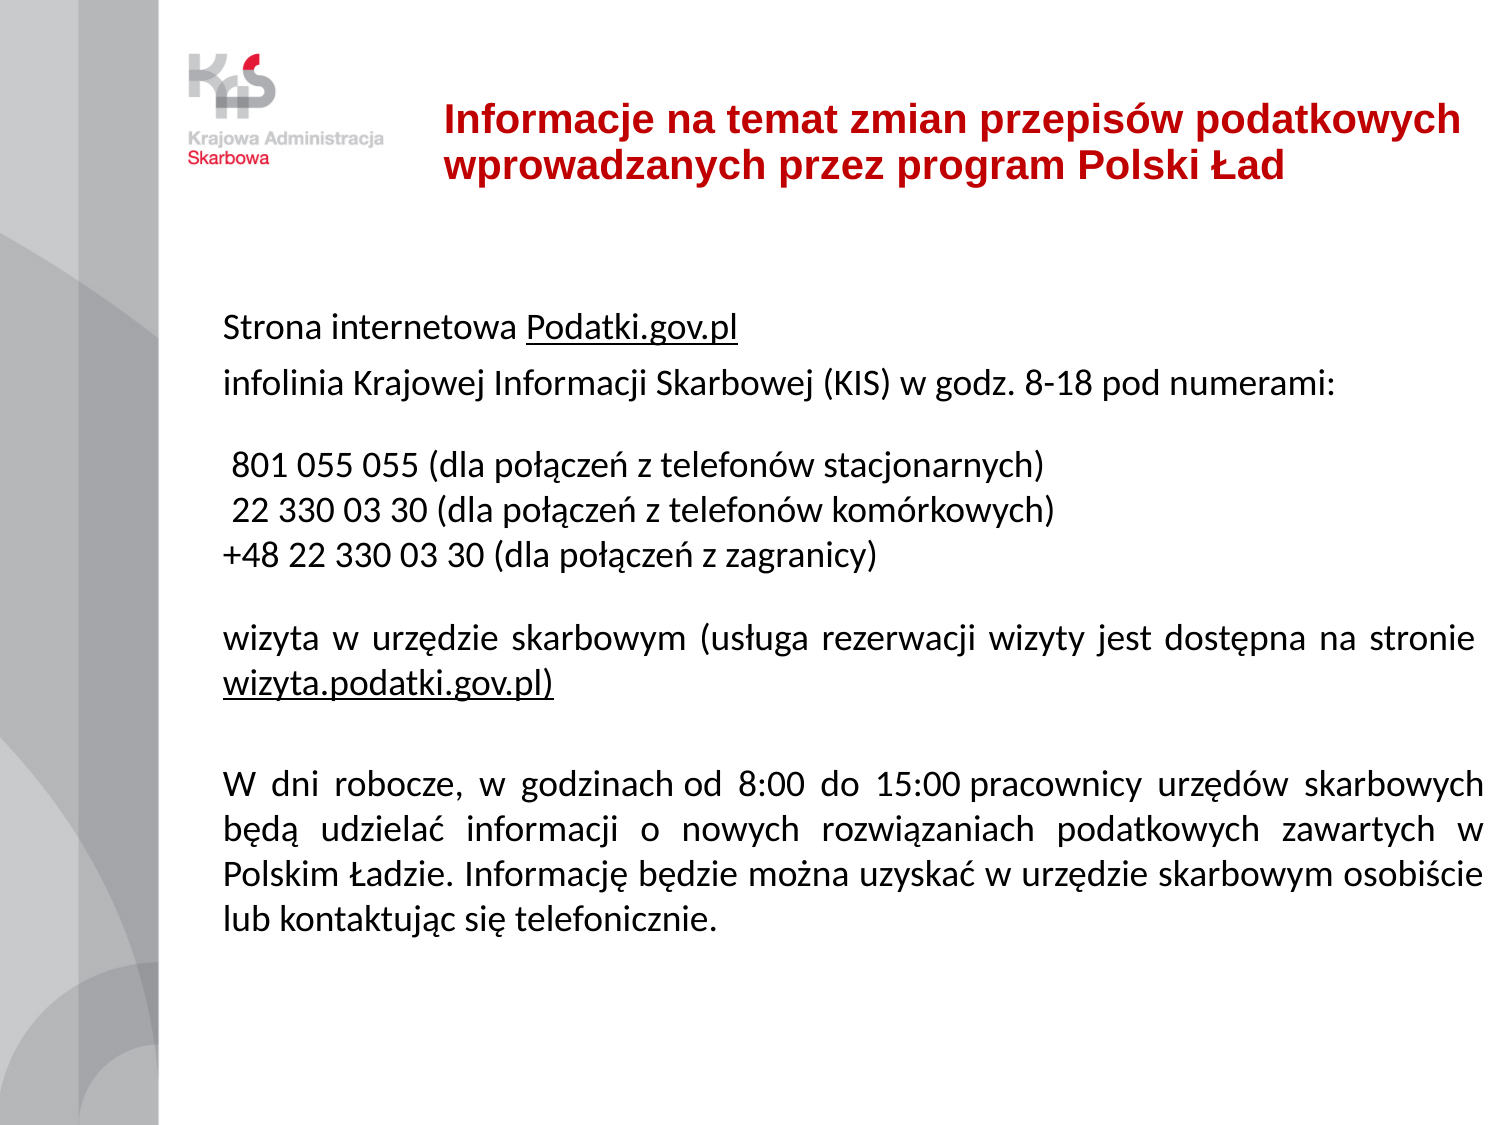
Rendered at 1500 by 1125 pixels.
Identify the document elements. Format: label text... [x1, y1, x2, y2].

title [406, 59, 1425, 247]
text_box Informacje na temat zmian przepisów podatkowych wprowadzanych przez program Polski Ład [429, 88, 1500, 197]
picture [0, 0, 1500, 1125]
list [111, 293, 1462, 1125]
text_box Strona internetowa Podatki.gov.pl infolinia Krajowej Informacji Skarbowej (KIS) w godz. 8-18 pod numerami: 801 055 055 (dla połączeń z telefonów stacjonarnych) 22 330 03 30 (dla połączeń z telefonów komórkowych) +48 22 330 03 30 (dla połączeń z zagranicy) wizyta w urzędzie skarbowym (usługa rezerwacji wizyty jest dostępna na stronie wizyta.podatki.gov.pl) W dni robocze, w godzinach od 8:00 do 15:00 pracownicy urzędów skarbowych będą udzielać informacji o nowych rozwiązaniach podatkowych zawartych w Polskim Ładzie. Informację będzie można uzyskać w urzędzie skarbowym osobiście lub kontaktując się telefonicznie. [208, 295, 1500, 1125]
